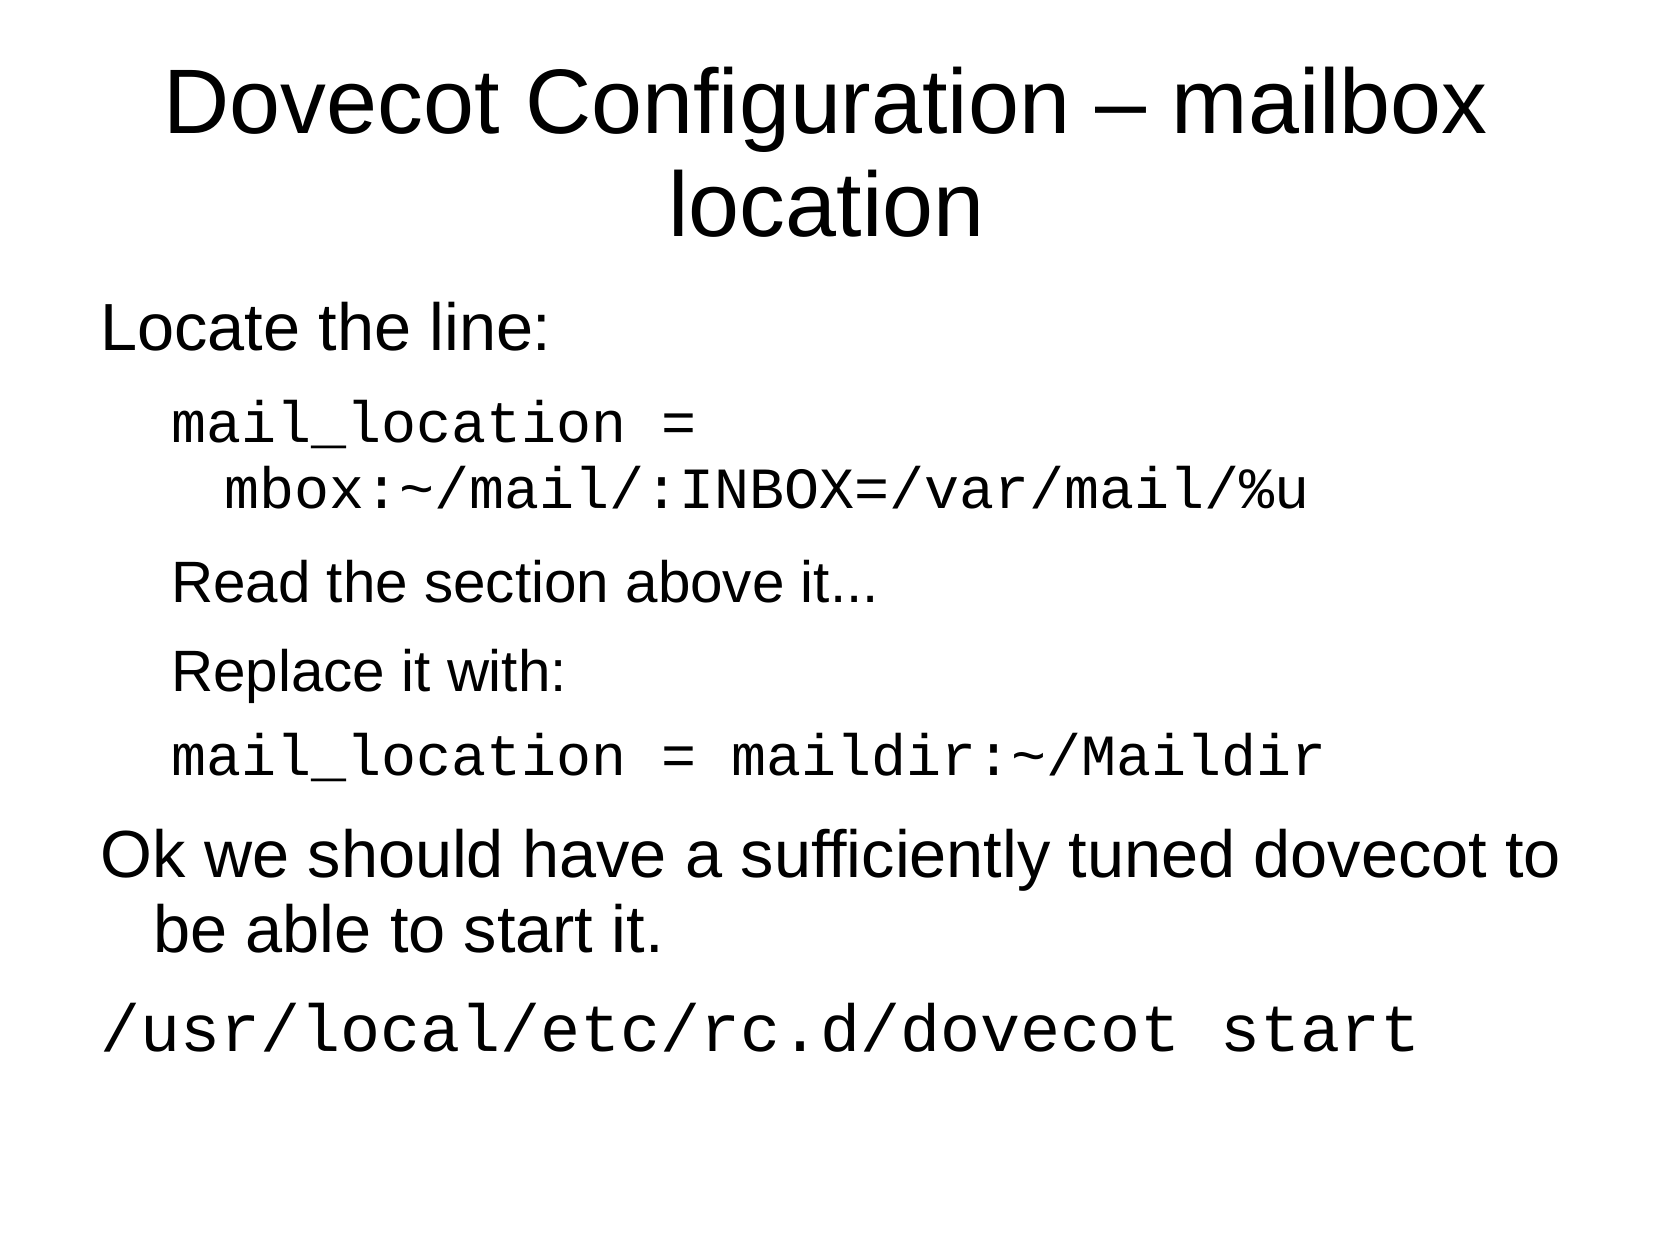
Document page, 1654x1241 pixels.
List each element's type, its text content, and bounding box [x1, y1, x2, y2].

title Dovecot Configuration – mailbox location [82, 47, 1571, 259]
list Locate the line: mail_location = mbox:~/mail/:INBOX=/var/mail/%u Read the section above it... Replace it with: mail_location = maildir:~/Maildir Ok we should have a sufficiently tuned dovecot to be able to start it. /usr/local/etc/rc.d/dovecot start [82, 290, 1571, 1109]
